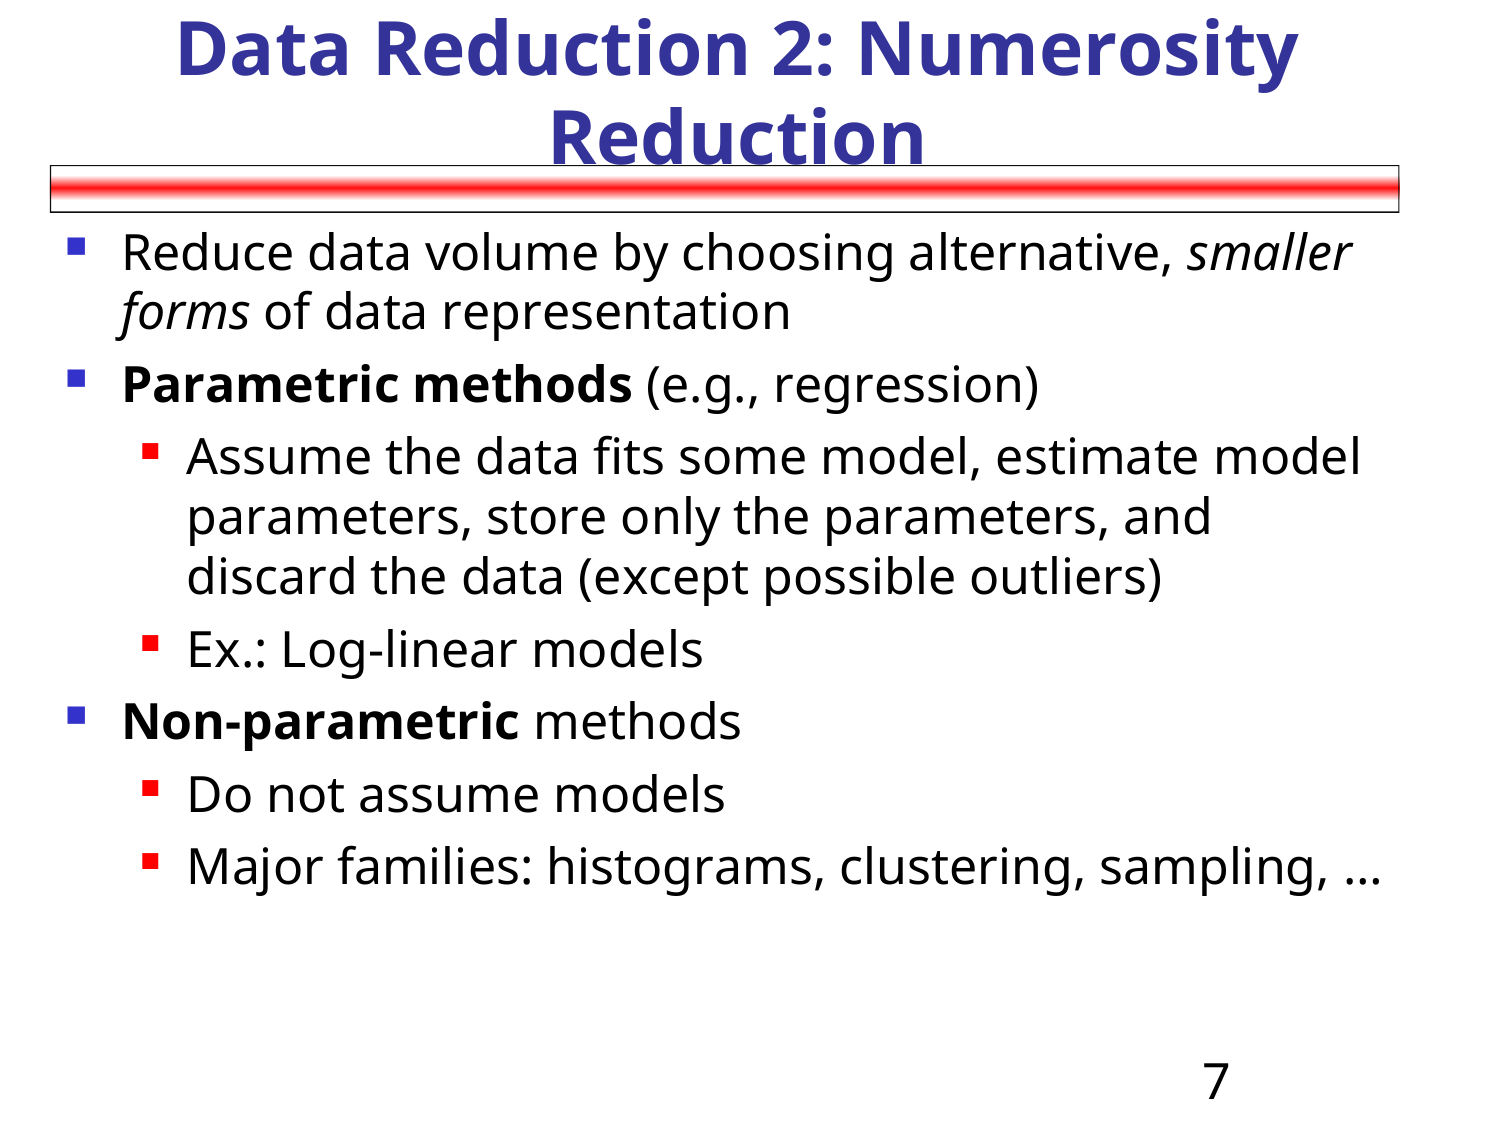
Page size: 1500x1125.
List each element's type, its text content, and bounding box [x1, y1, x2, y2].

title Data Reduction 2: Numerosity Reduction [0, 0, 1475, 188]
text_box <number> [1187, 1062, 1500, 1125]
list Reduce data volume by choosing alternative, smaller forms of data representation Parametric methods (e.g., regression) Assume the data fits some model, estimate model parameters, store only the parameters, and discard the data (except possible outliers) Ex.: Log-linear models Non-parametric methods Do not assume models Major families: histograms, clustering, sampling, … [50, 212, 1401, 1063]
